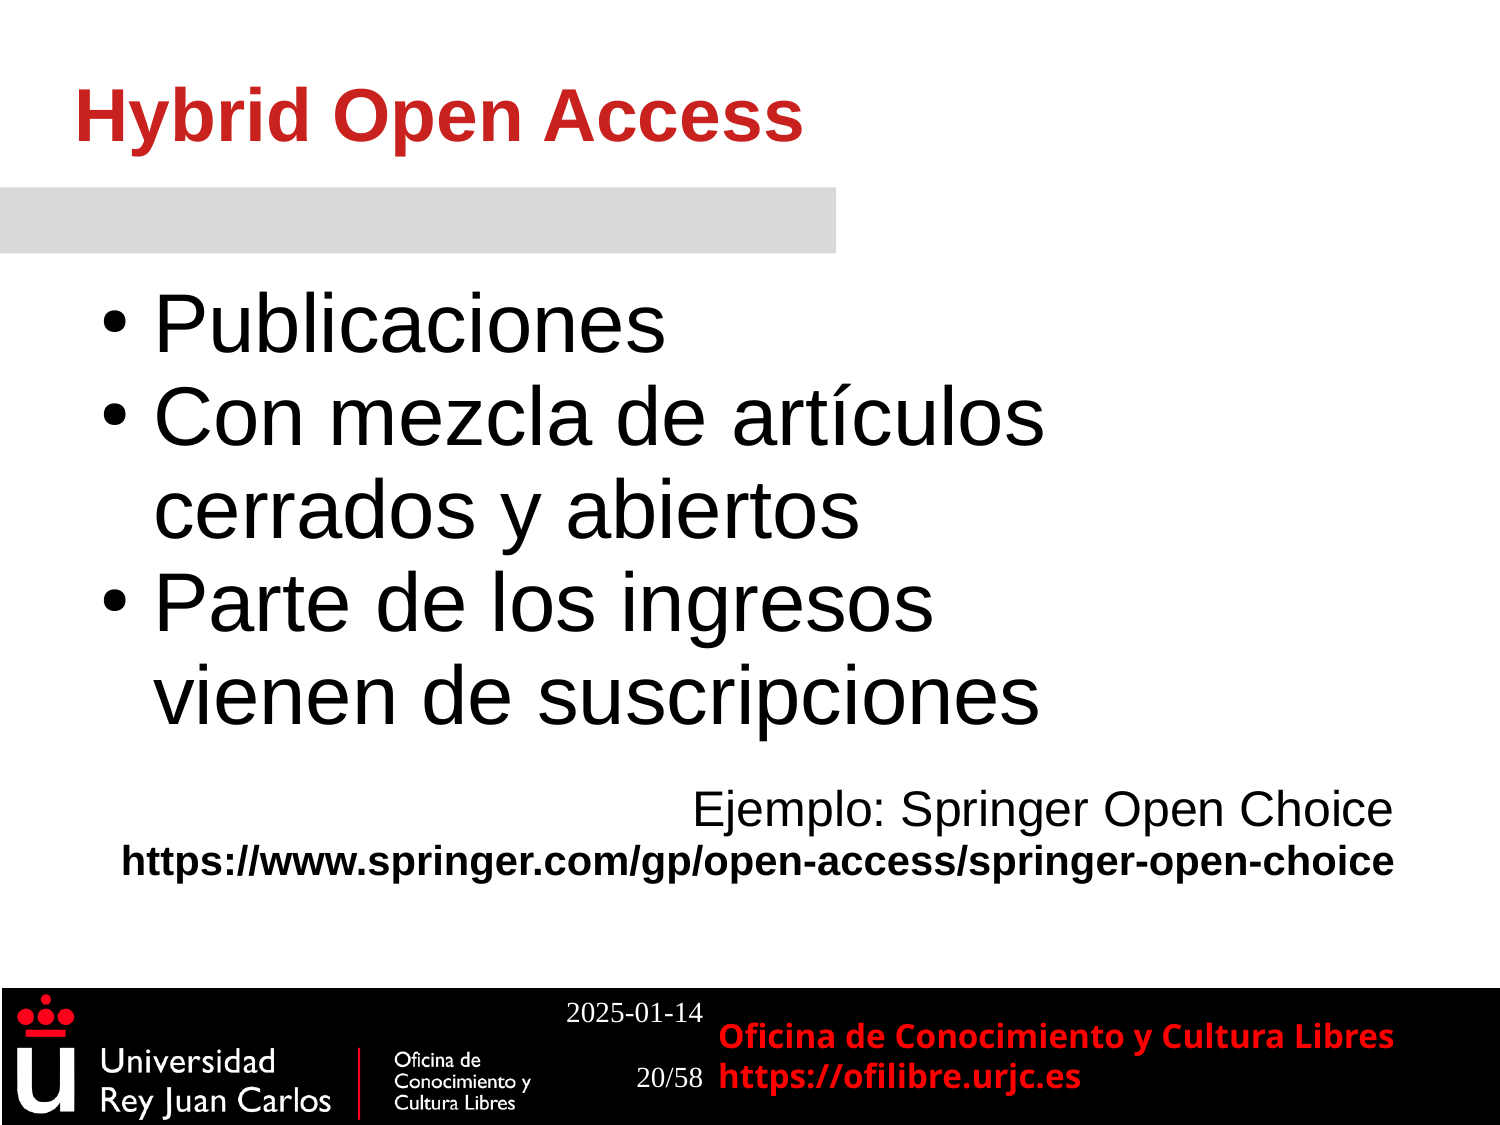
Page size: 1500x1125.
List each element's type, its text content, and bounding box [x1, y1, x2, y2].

title [75, 7, 1425, 196]
picture [17, 994, 531, 1120]
text_box Ejemplo: Springer Open Choice https://www.springer.com/gp/open-access/springer-open-choice [75, 774, 1411, 938]
text_box Publicaciones Con mezcla de artículos cerrados y abiertos Parte de los ingresos vienen de suscripciones [67, 270, 1201, 750]
text_box Hybrid Open Access [60, 66, 991, 249]
